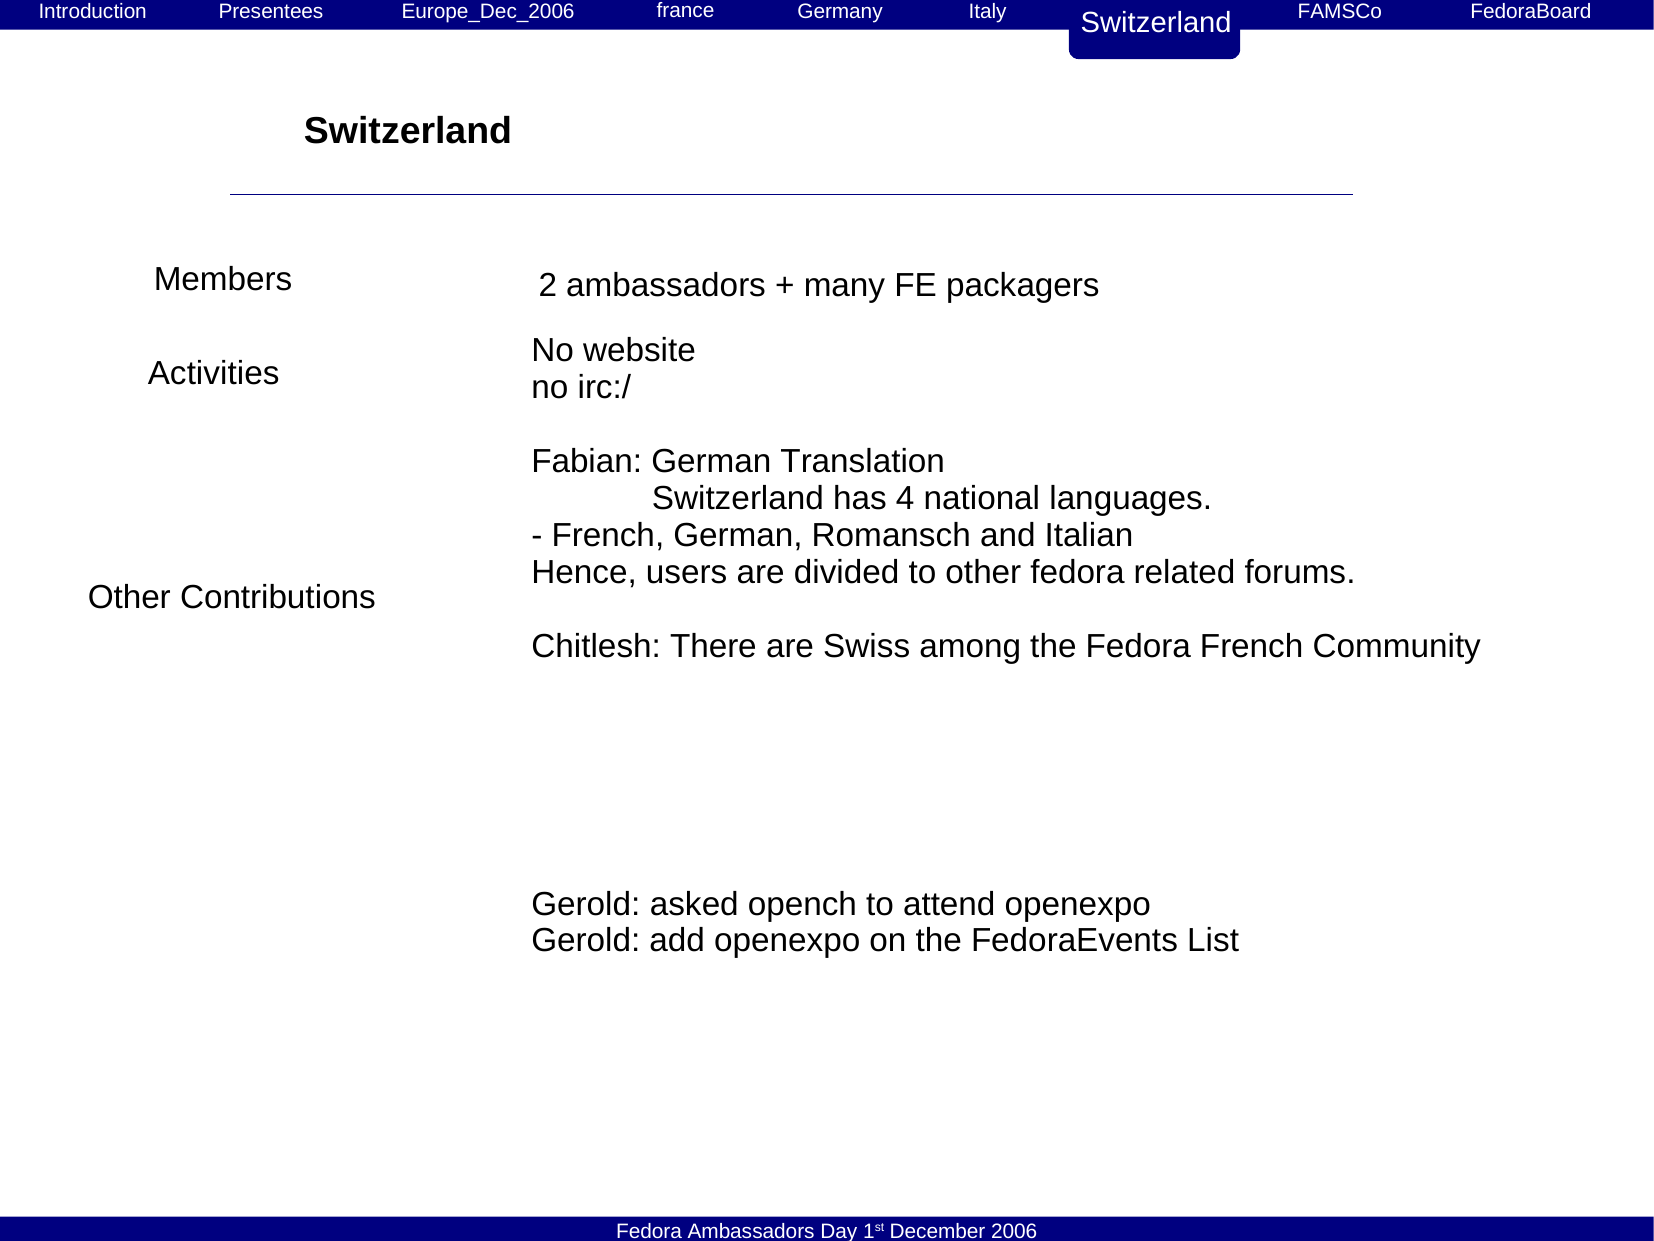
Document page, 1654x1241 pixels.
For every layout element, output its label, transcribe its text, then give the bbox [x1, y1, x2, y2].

text_box Other Contributions [87, 578, 377, 629]
text_box No website no irc:/ Fabian: German Translation Switzerland has 4 national languages. - French, German, Romansch and Italian Hence, users are divided to other fedora related forums. Chitlesh: There are Swiss among the Fedora French Community [531, 331, 1483, 777]
text_box Members [153, 259, 293, 310]
text_box 2 ambassadors + many FE packagers [538, 265, 1110, 325]
text_box Gerold: asked opench to attend openexpo Gerold: add openexpo on the FedoraEvents List [531, 884, 1241, 1034]
text_box Switzerland [1080, 5, 1229, 50]
text_box Switzerland [303, 109, 509, 167]
text_box Activities [147, 354, 280, 404]
text_box [1068, 0, 1241, 60]
